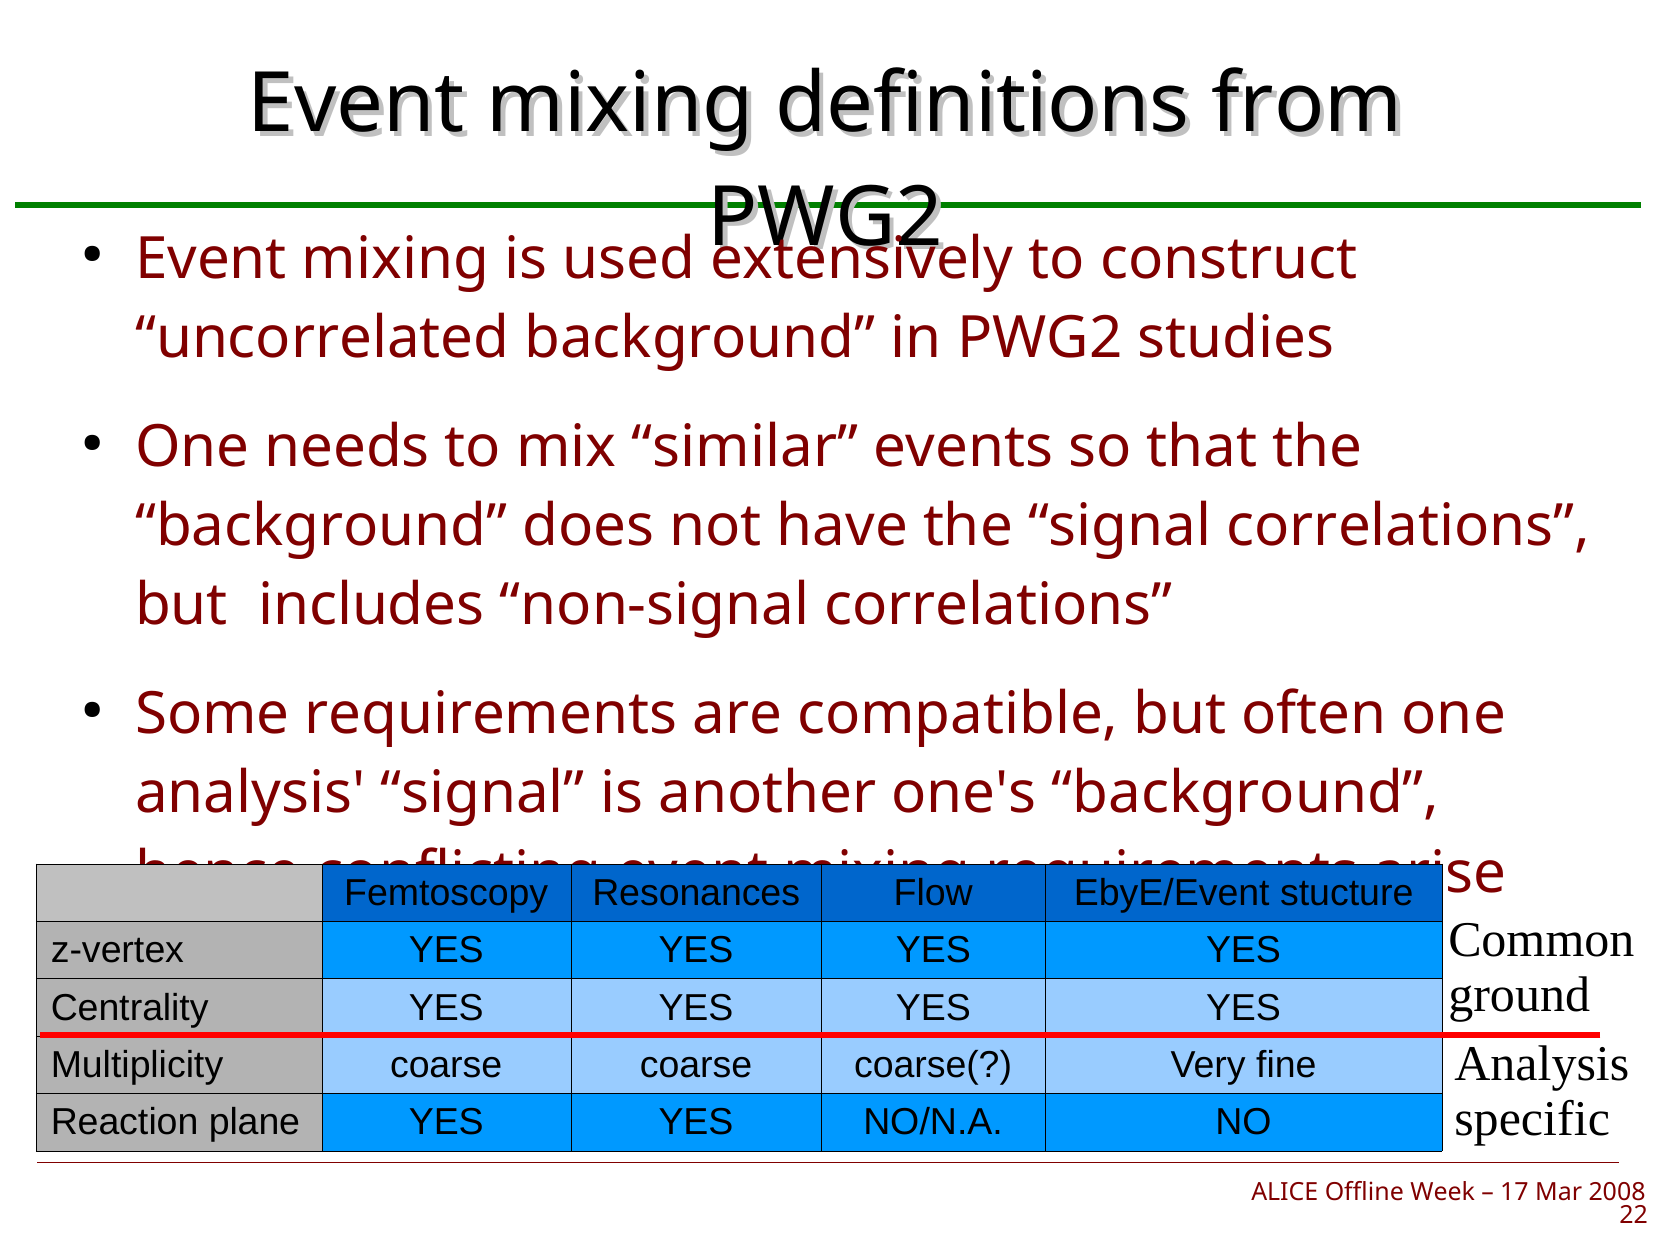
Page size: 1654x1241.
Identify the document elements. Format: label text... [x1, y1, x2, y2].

table_cell YES [822, 979, 1045, 1032]
table_cell YES [572, 922, 821, 978]
table_header Resonances [572, 865, 821, 921]
table_cell YES [1046, 979, 1442, 1032]
table_cell coarse [572, 1038, 821, 1093]
table_cell YES [822, 922, 1045, 978]
table_cell YES [572, 1094, 821, 1151]
table_cell Very fine [1046, 1038, 1442, 1093]
table_cell coarse [323, 1038, 571, 1093]
table_cell Centrality [37, 979, 322, 1036]
table_header [37, 865, 322, 921]
table_cell YES [572, 979, 821, 1032]
table_cell Multiplicity [37, 1037, 322, 1093]
table_cell YES [323, 979, 571, 1032]
list Event mixing is used extensively to construct “uncorrelated background” in PWG2 studies One needs to mix “similar” events so that the “background” does not have the “signal correlations”, but includes “non-signal correlations” Some requirements are compatible, but often one analysis' “signal” is another one's “background”, hence conflicting event mixing requirements arise [64, 216, 1599, 1032]
table_cell Reaction plane [37, 1094, 322, 1151]
table_header Flow [822, 865, 1045, 921]
table_cell YES [1046, 922, 1442, 978]
table_cell YES [323, 1094, 571, 1151]
text_box Common ground [1448, 911, 1634, 1023]
table_cell z-vertex [37, 922, 322, 978]
text_box Analysis specific [1454, 1035, 1631, 1147]
table_cell NO/N.A. [822, 1094, 1045, 1151]
title Event mixing definitions from PWG2 [119, 58, 1532, 216]
table_header Femtoscopy [323, 865, 571, 921]
table_cell NO [1046, 1094, 1442, 1151]
table_header EbyE/Event stucture [1046, 865, 1442, 921]
table_cell YES [323, 922, 571, 978]
table_cell coarse(?) [822, 1038, 1045, 1093]
